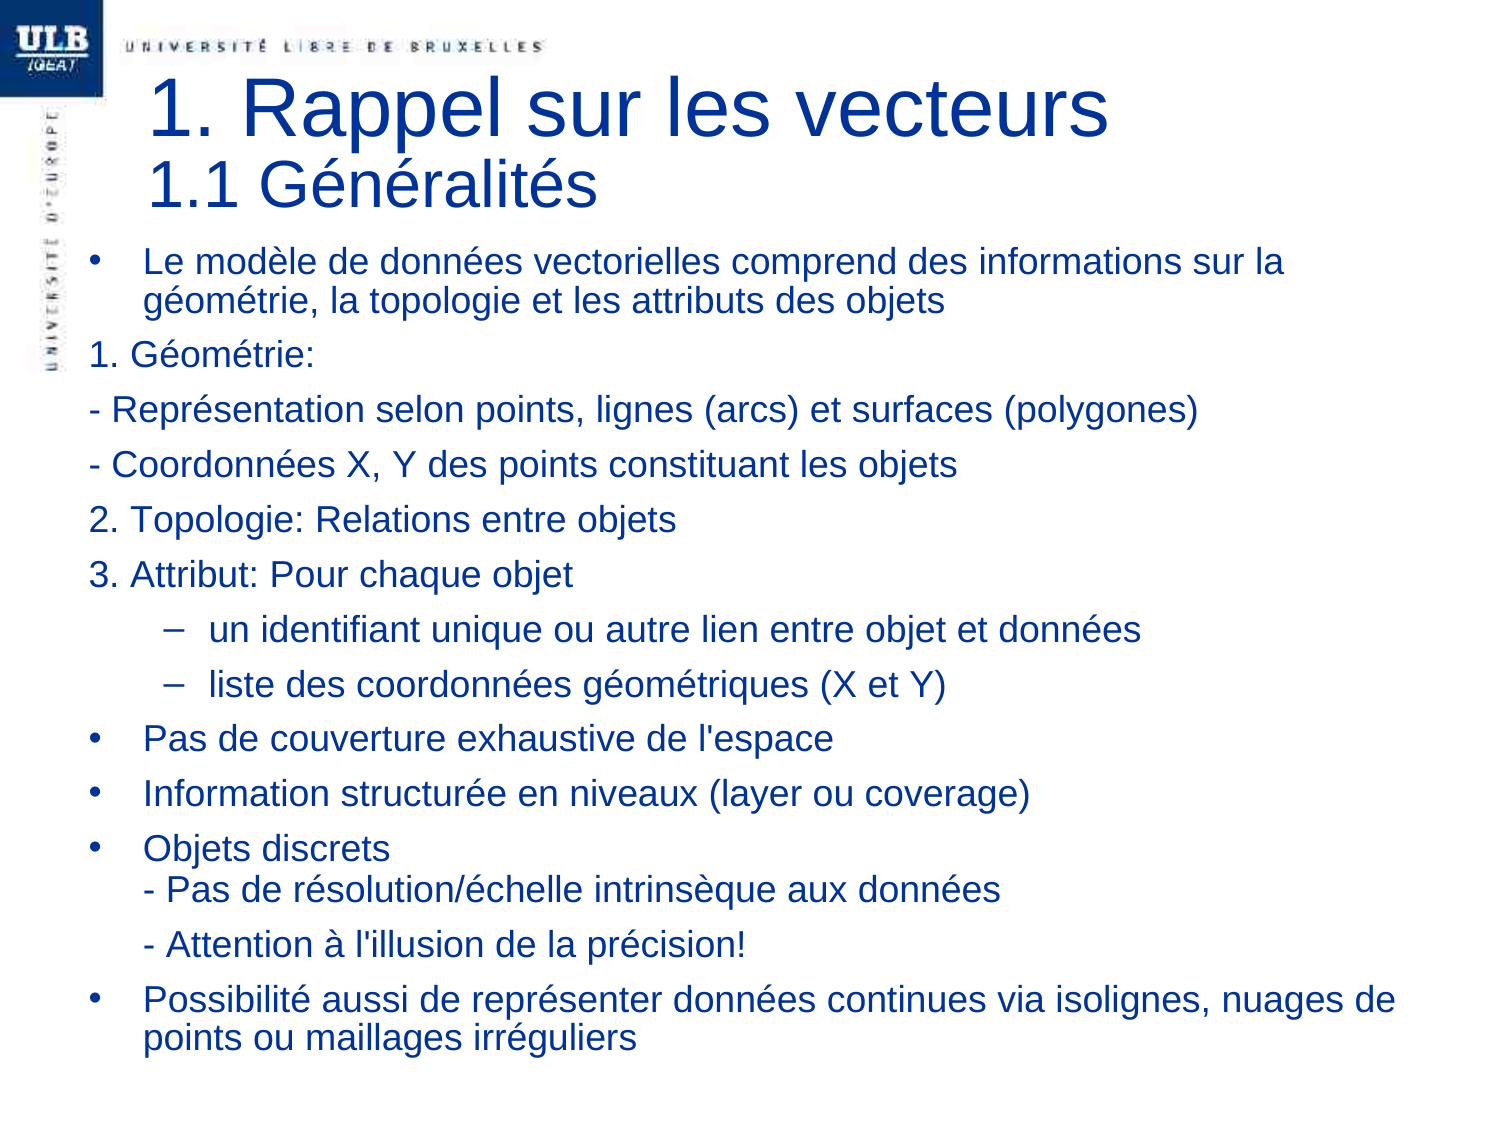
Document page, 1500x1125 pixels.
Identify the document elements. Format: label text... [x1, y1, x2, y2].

text_box 1. Rappel sur les vecteurs 1.1 Généralités [147, 21, 1425, 236]
picture [0, 0, 1500, 1125]
text_box Le modèle de données vectorielles comprend des informations sur la géométrie, la topologie et les attributs des objets 1. Géométrie: - Représentation selon points, lignes (arcs) et surfaces (polygones)‏ - Coordonnées X, Y des points constituant les objets 2. Topologie: Relations entre objets 3. Attribut: Pour chaque objet un identifiant unique ou autre lien entre objet et données liste des coordonnées géométriques (X et Y)‏ Pas de couverture exhaustive de l'espace Information structurée en niveaux (layer ou coverage) Objets discrets - Pas de résolution/échelle intrinsèque aux données - Attention à l'illusion de la précision! Possibilité aussi de représenter données continues via isolignes, nuages de points ou maillages irréguliers [88, 236, 1447, 1125]
